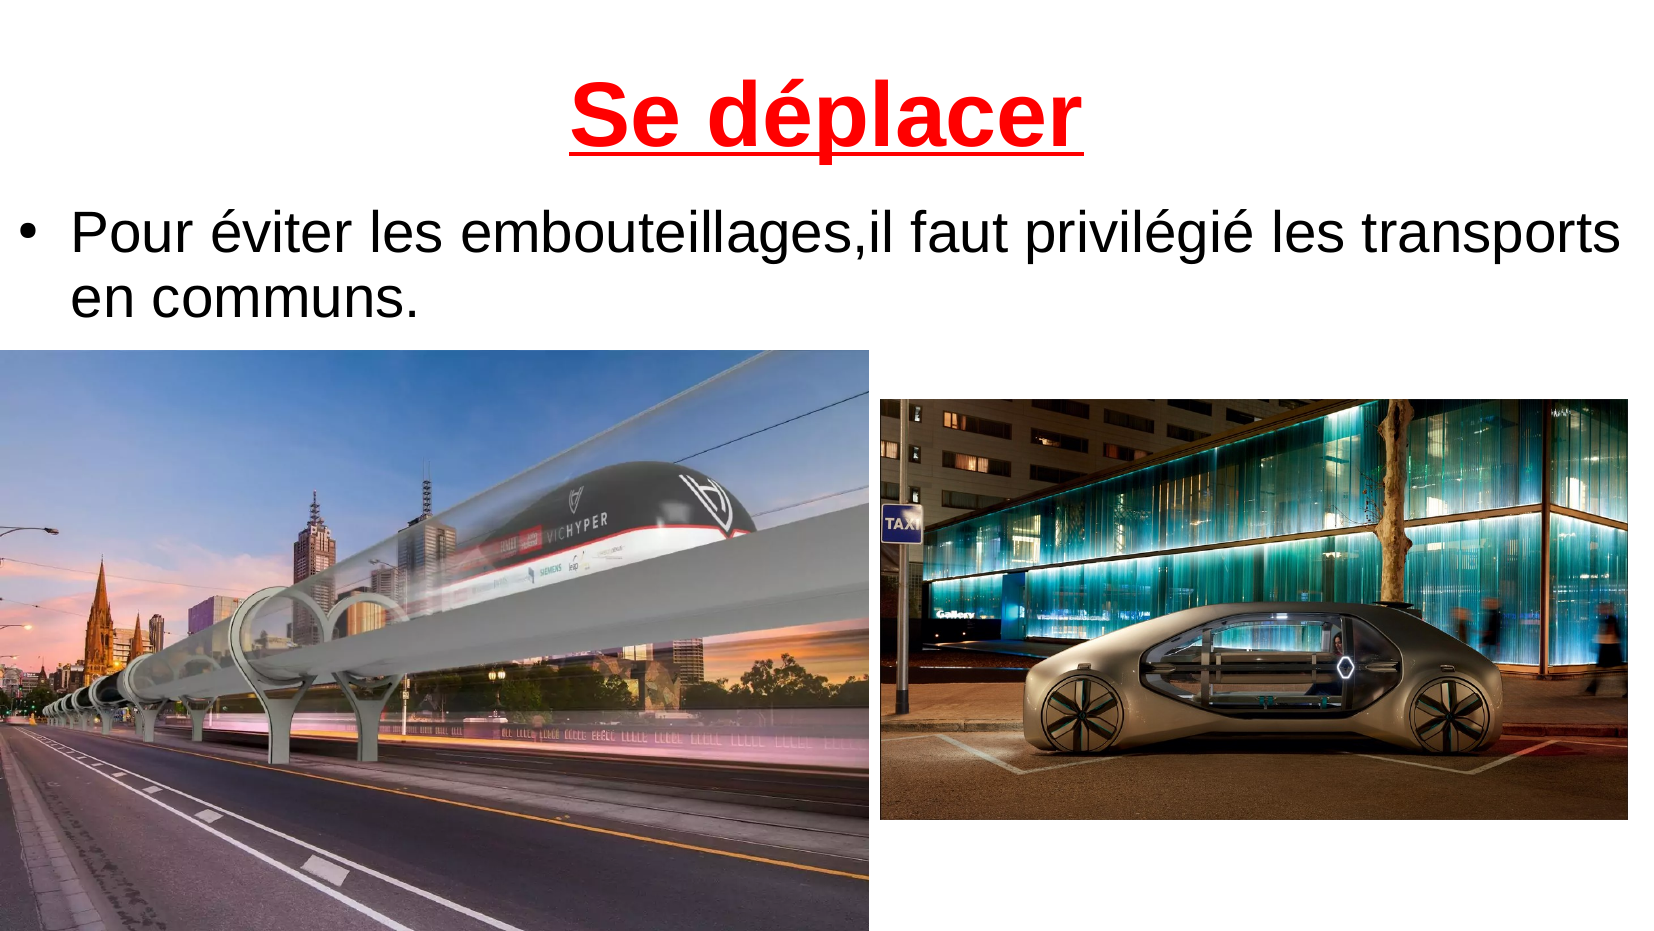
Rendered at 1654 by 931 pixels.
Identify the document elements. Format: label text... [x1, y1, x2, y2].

list Pour éviter les embouteillages,il faut privilégié les transports en communs. [0, 199, 1654, 931]
picture [880, 399, 1628, 820]
title Se déplacer [82, 37, 1571, 193]
picture [0, 350, 869, 931]
